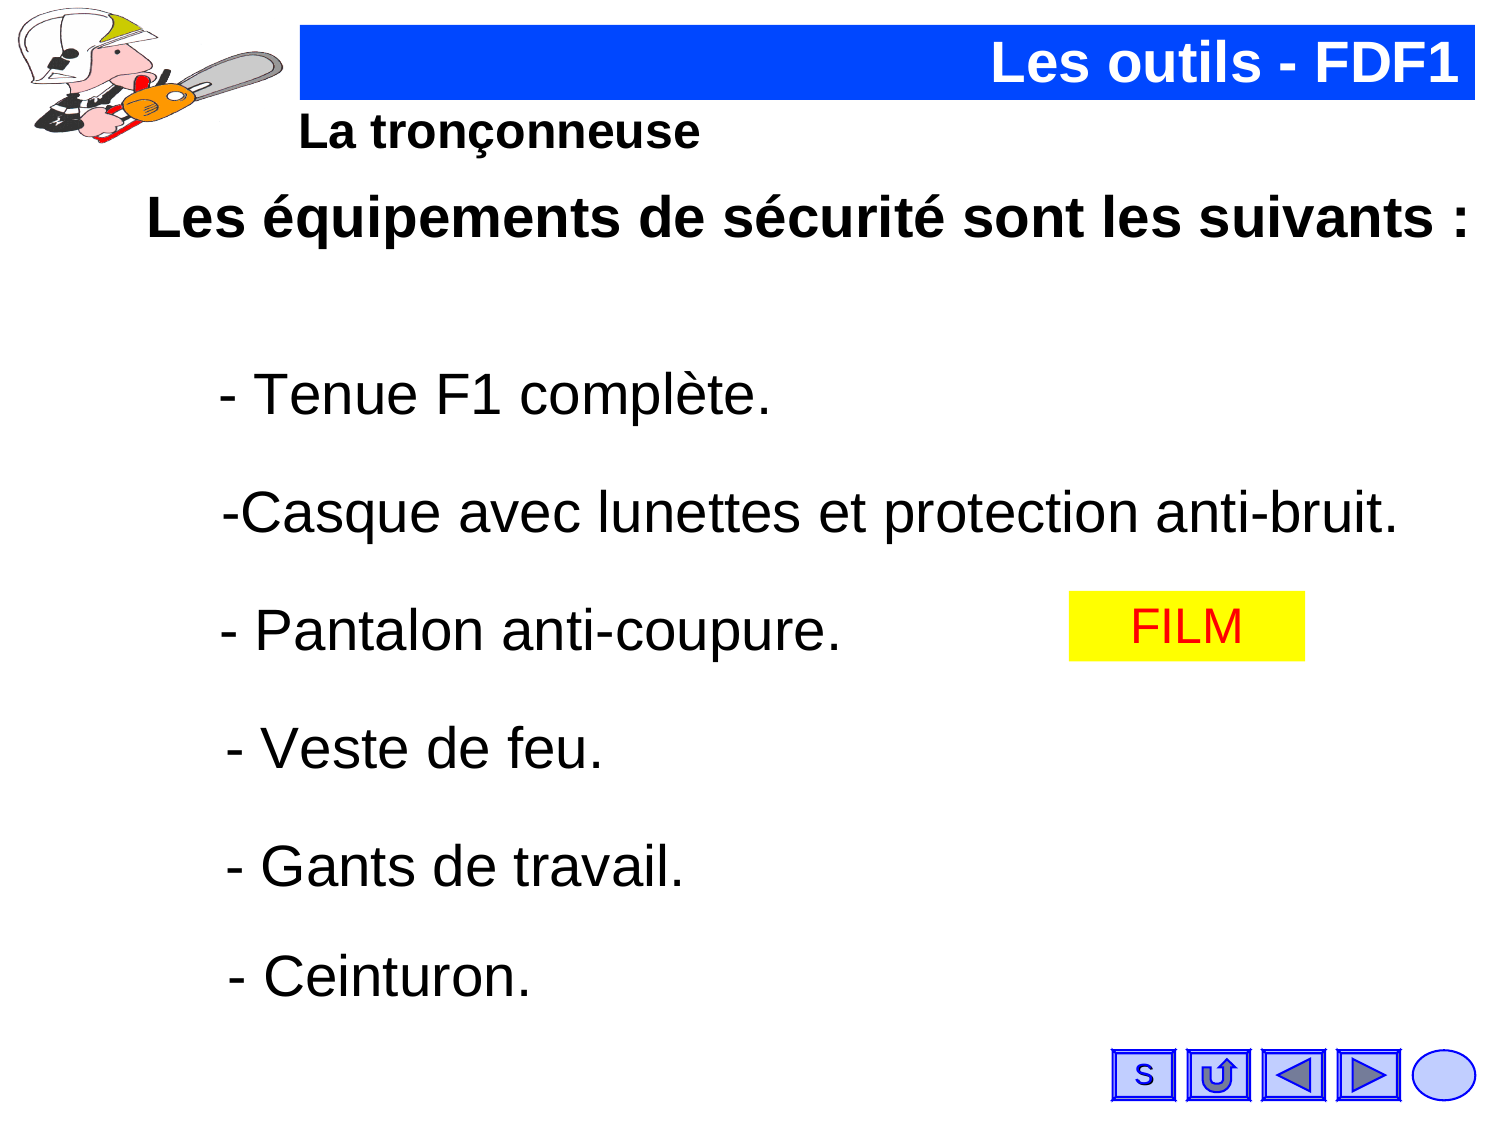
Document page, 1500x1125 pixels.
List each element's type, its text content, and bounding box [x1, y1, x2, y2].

text_box - Gants de travail. [210, 826, 702, 907]
text_box - Veste de feu. [210, 708, 621, 789]
text_box - Pantalon anti-coupure. [204, 590, 858, 671]
text_box Les outils - FDF1 [299, 24, 1475, 100]
picture [0, 0, 296, 148]
text_box -Casque avec lunettes et protection anti-bruit. [206, 472, 1433, 553]
text_box - Tenue F1 complète. [203, 354, 788, 434]
text_box FILM [1068, 590, 1306, 662]
text_box [1412, 1050, 1476, 1101]
text_box La tronçonneuse [283, 95, 717, 167]
text_box Les équipements de sécurité sont les suivants : [131, 177, 1500, 259]
text_box - Ceinturon. [212, 936, 548, 1016]
